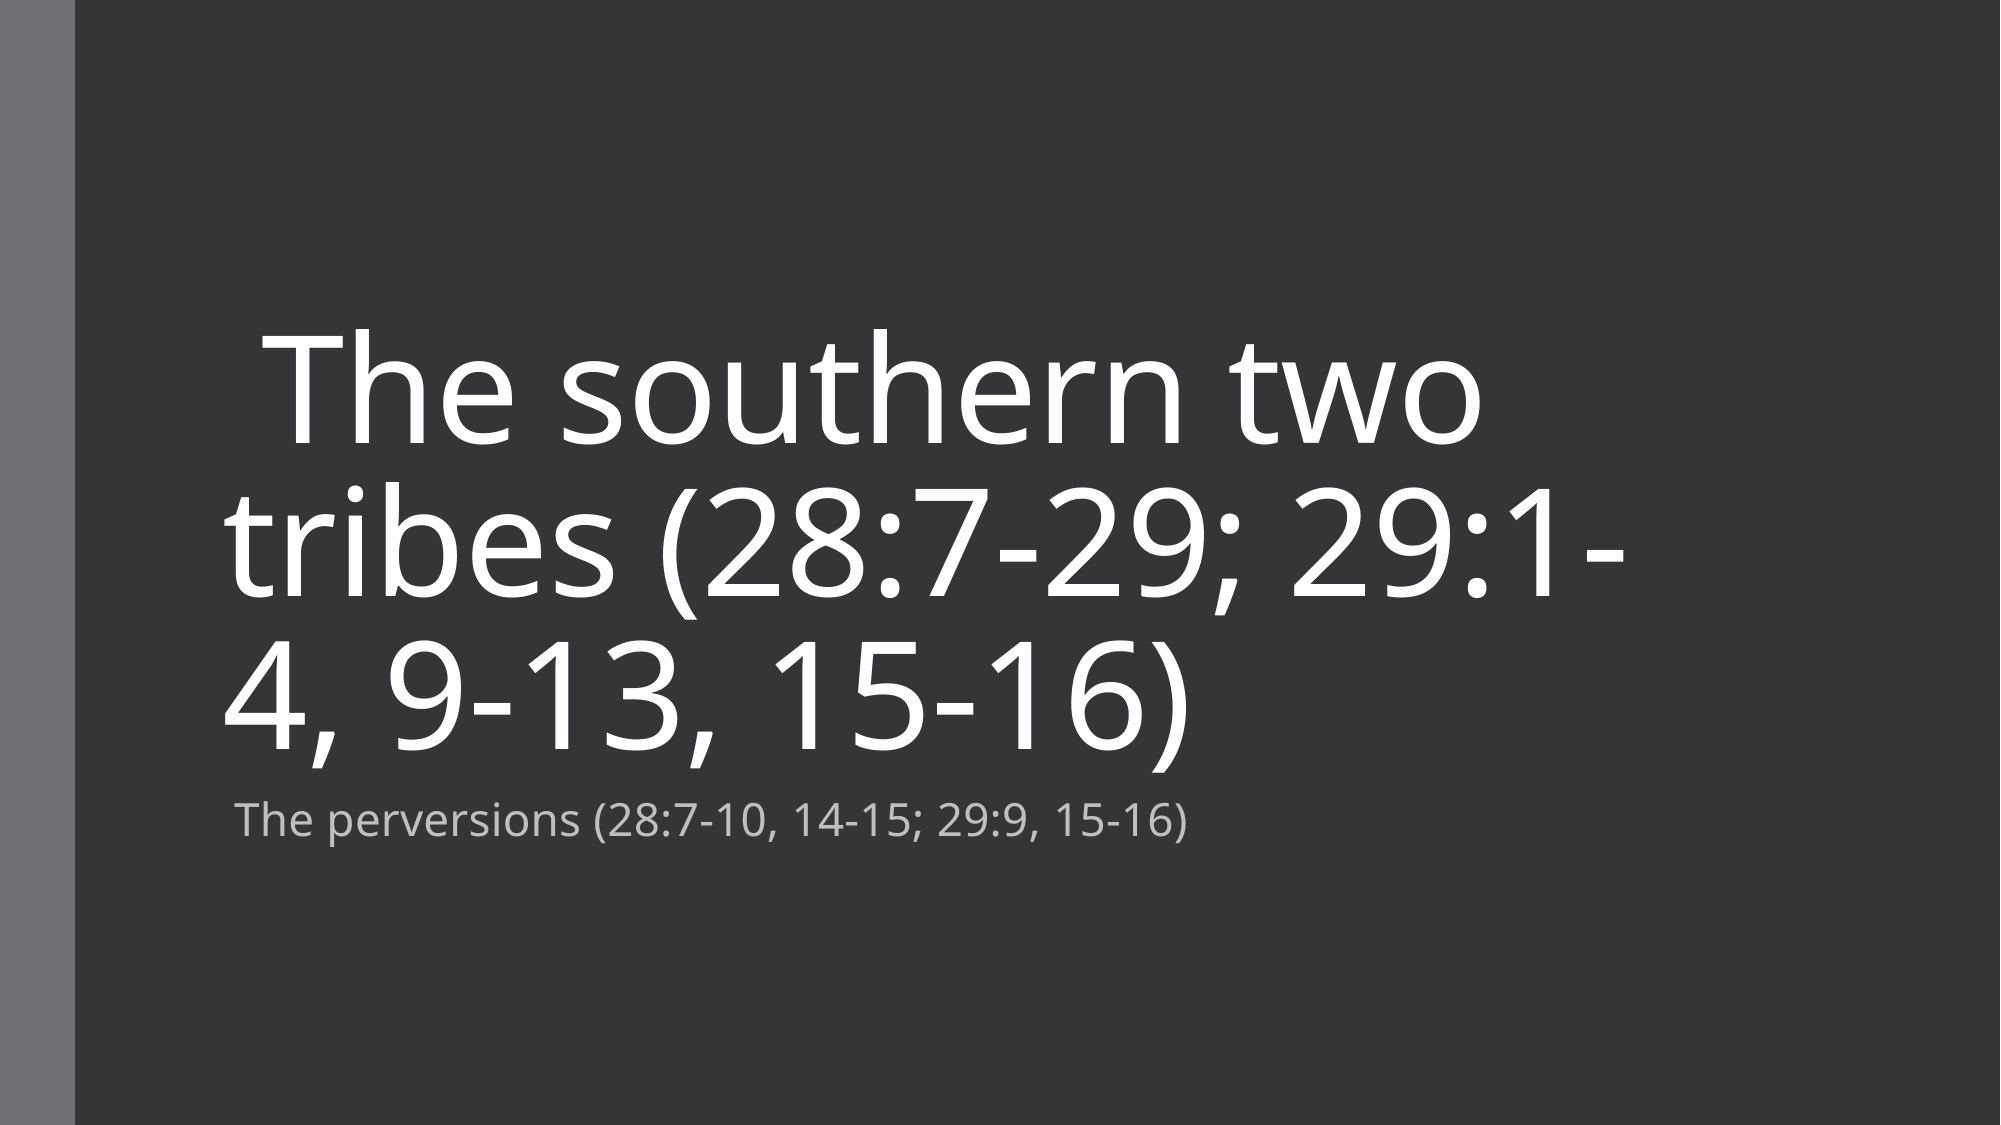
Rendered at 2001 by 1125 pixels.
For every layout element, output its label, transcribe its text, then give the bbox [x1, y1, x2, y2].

subtitle The perversions (28:7-10, 14-15; 29:9, 15-16) [206, 787, 1752, 1066]
title The southern two tribes (28:7-29; 29:1-4, 9-13, 15-16) [206, 124, 1752, 787]
